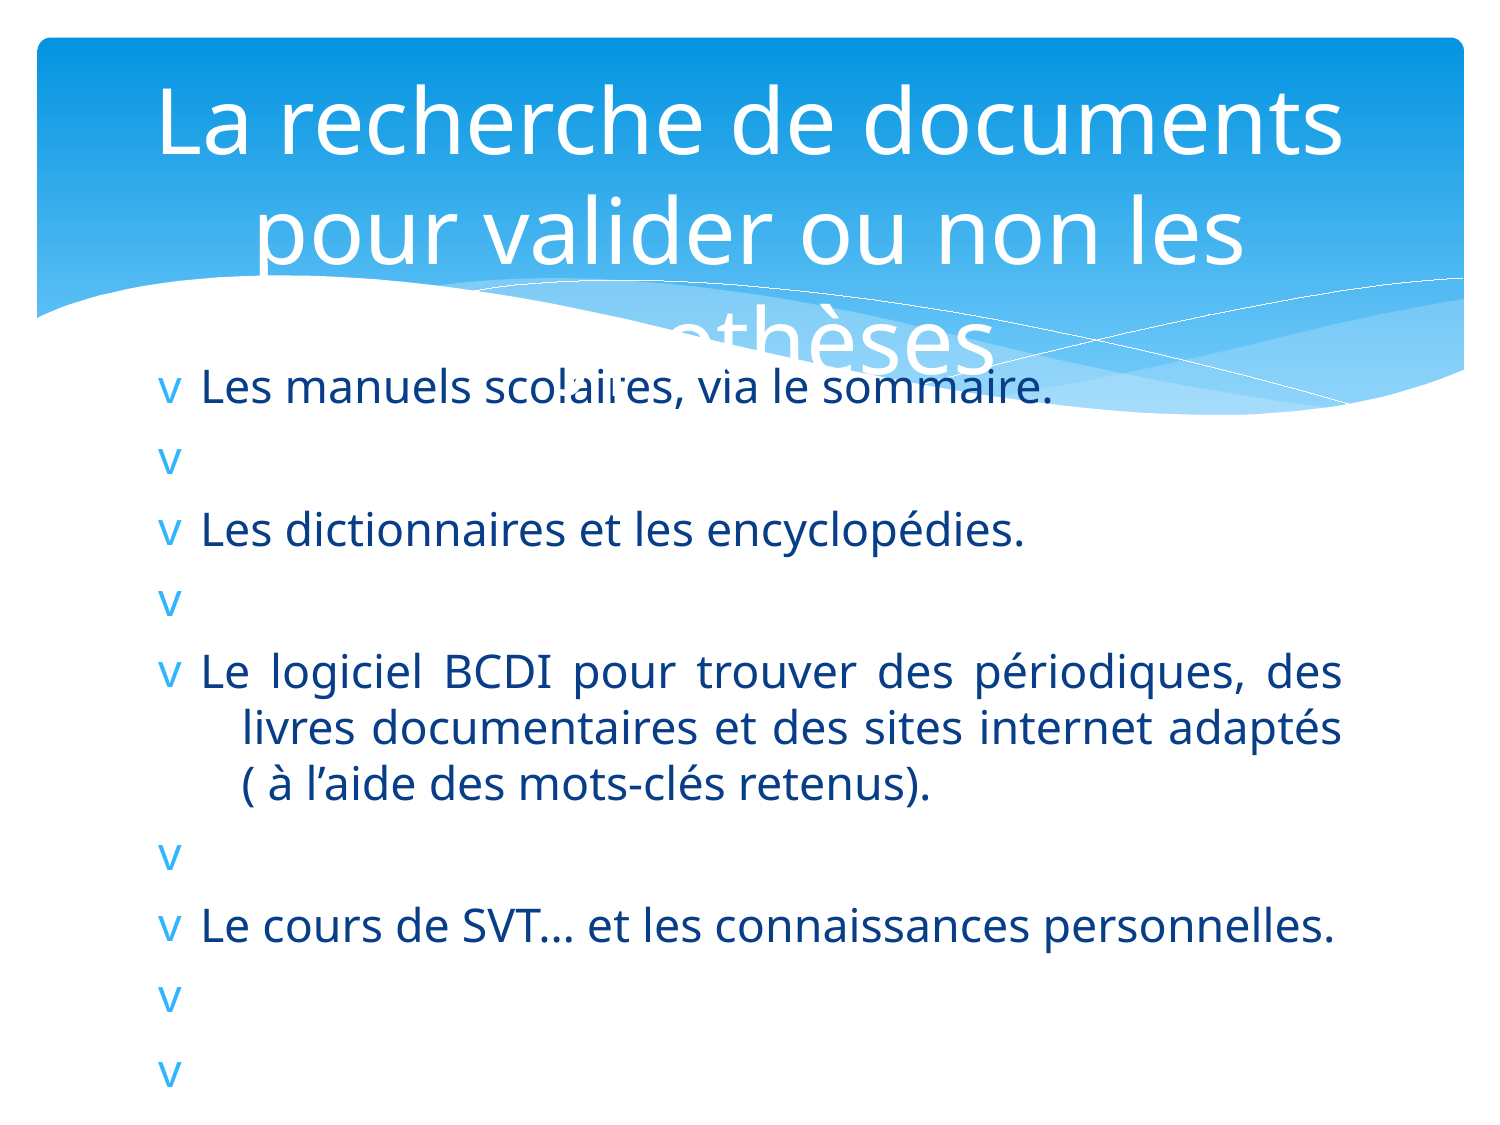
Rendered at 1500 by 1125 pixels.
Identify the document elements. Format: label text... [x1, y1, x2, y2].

title La recherche de documents pour valider ou non les hypothèses [75, 55, 1426, 262]
list Les manuels scolaires, via le sommaire. Les dictionnaires et les encyclopédies. Le logiciel BCDI pour trouver des périodiques, des livres documentaires et des sites internet adaptés ( à l’aide des mots-clés retenus). Le cours de SVT… et les connaissances personnelles. [143, 349, 1359, 1006]
